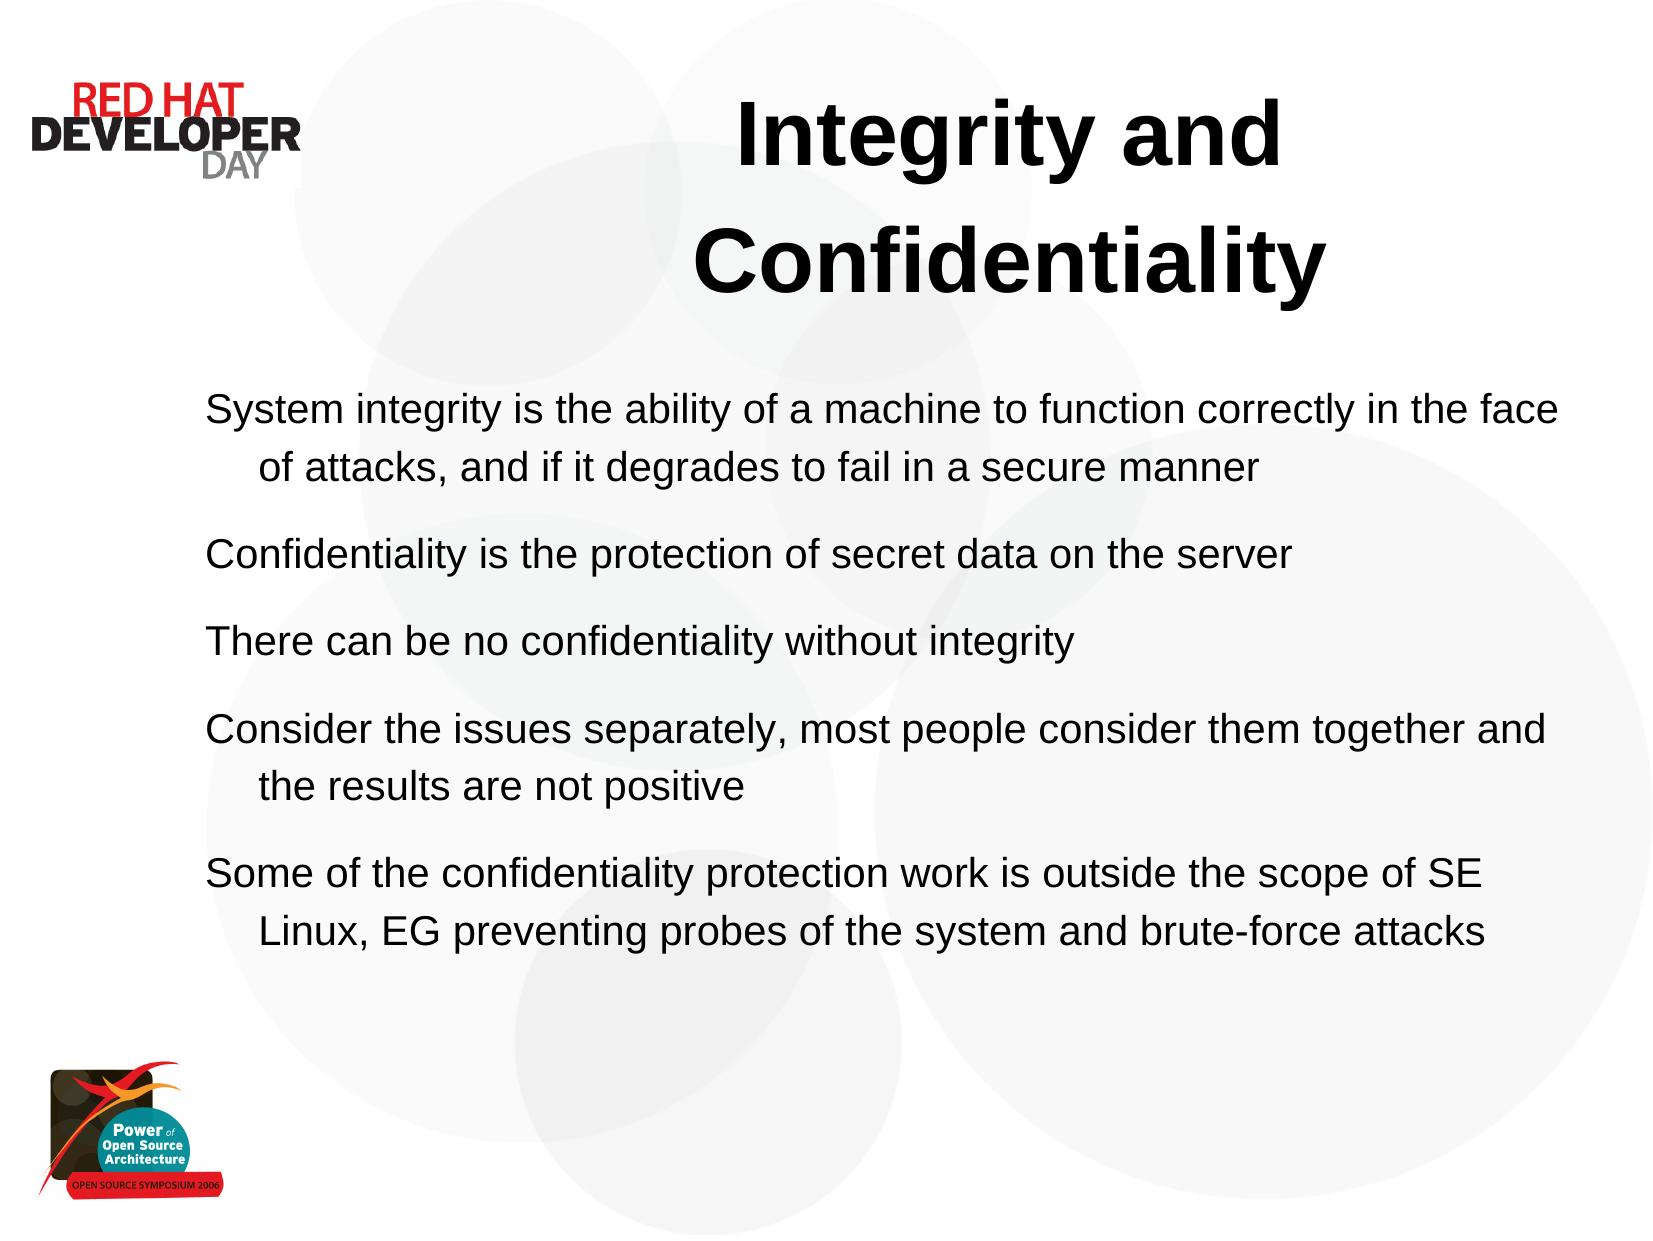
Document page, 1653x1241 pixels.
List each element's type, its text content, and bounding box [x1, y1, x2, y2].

list System integrity is the ability of a machine to function correctly in the face of attacks, and if it degrades to fail in a secure manner Confidentiality is the protection of secret data on the server There can be no confidentiality without integrity Consider the issues separately, most people consider them together and the results are not positive Some of the confidentiality protection work is outside the scope of SE Linux, EG preventing probes of the system and brute-force attacks [187, 374, 1571, 1109]
title Integrity and Confidentiality [449, 30, 1571, 341]
picture [28, 0, 1653, 1235]
